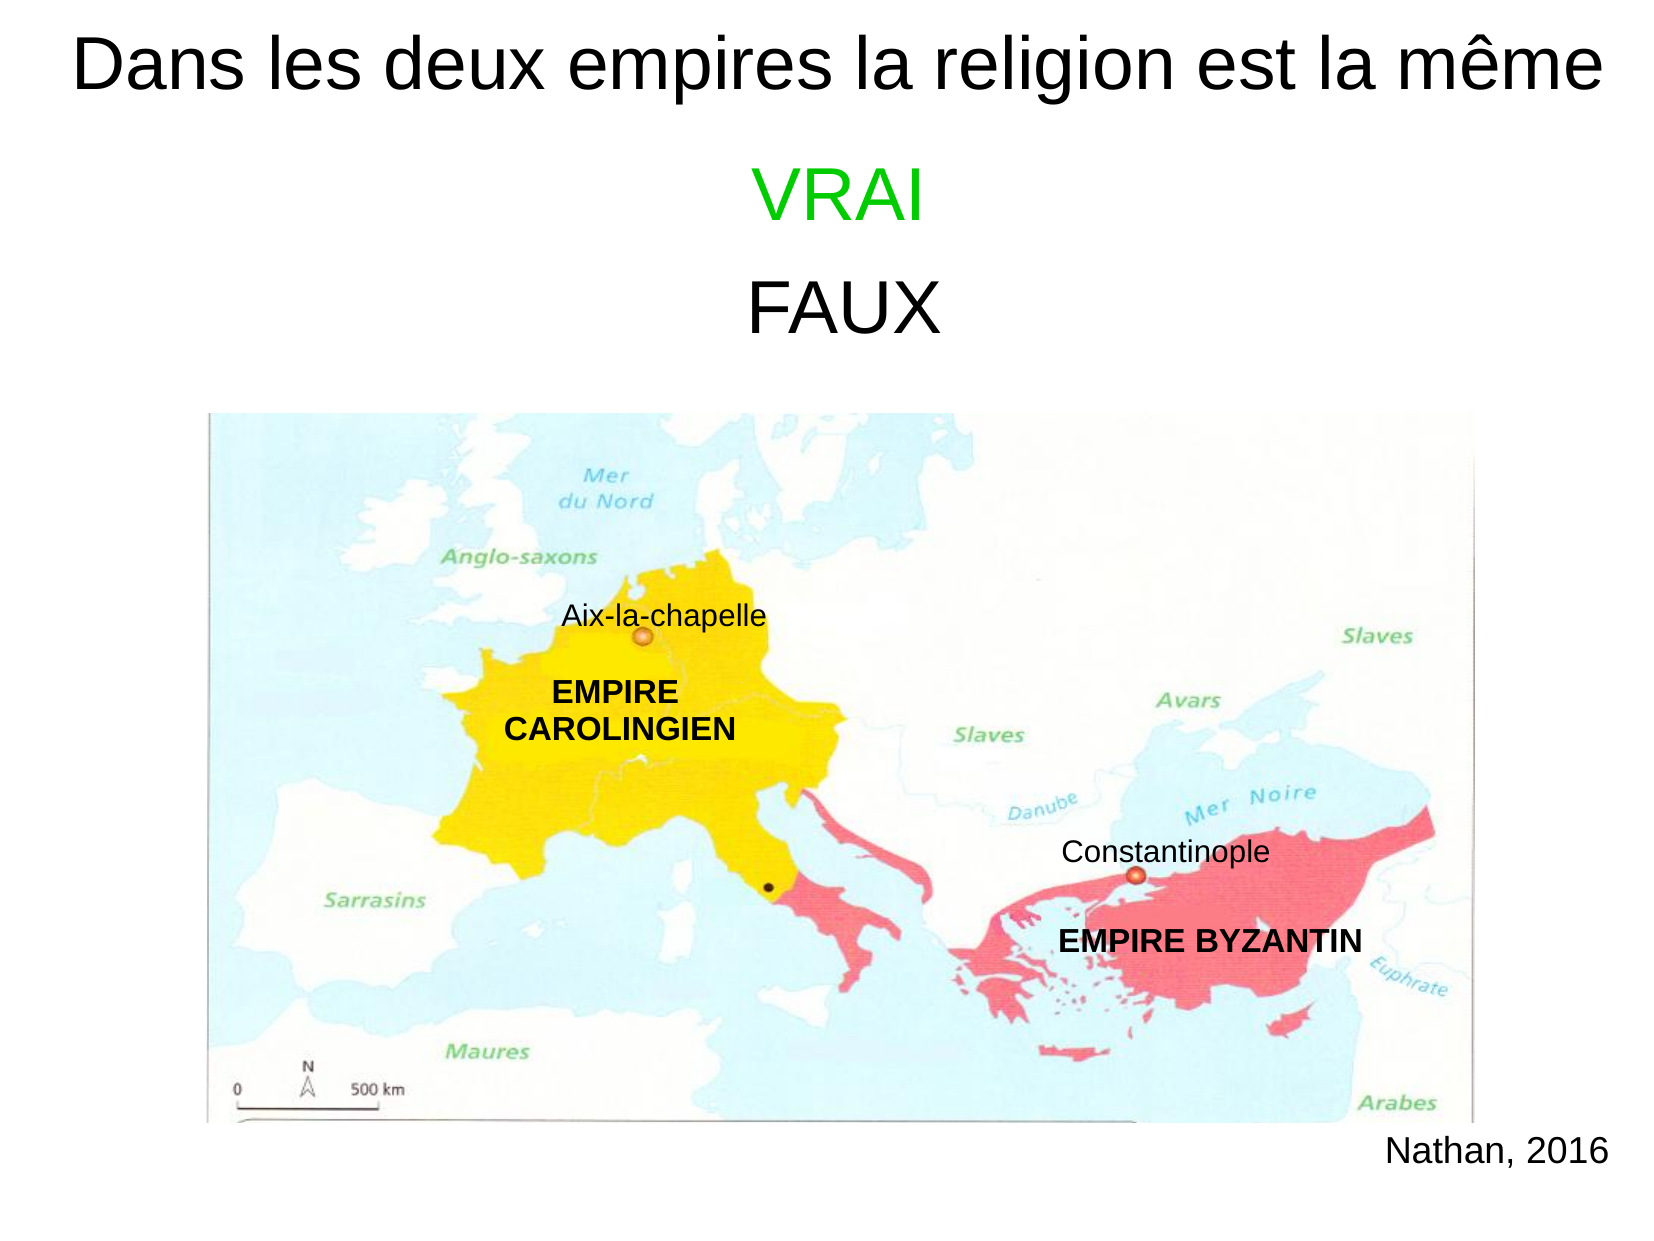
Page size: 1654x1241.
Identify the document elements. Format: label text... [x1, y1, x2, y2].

text_box Aix-la-chapelle [501, 590, 827, 641]
title FAUX [59, 265, 1630, 350]
text_box EMPIRE BYZANTIN [1003, 915, 1418, 969]
title Dans les deux empires la religion est la même [53, 21, 1625, 106]
picture [206, 413, 1475, 1123]
text_box Nathan, 2016 [1240, 1122, 1625, 1179]
text_box Constantinople [1003, 826, 1329, 877]
text_box EMPIRE CAROLINGIEN [413, 666, 827, 758]
title VRAI [53, 152, 1625, 237]
